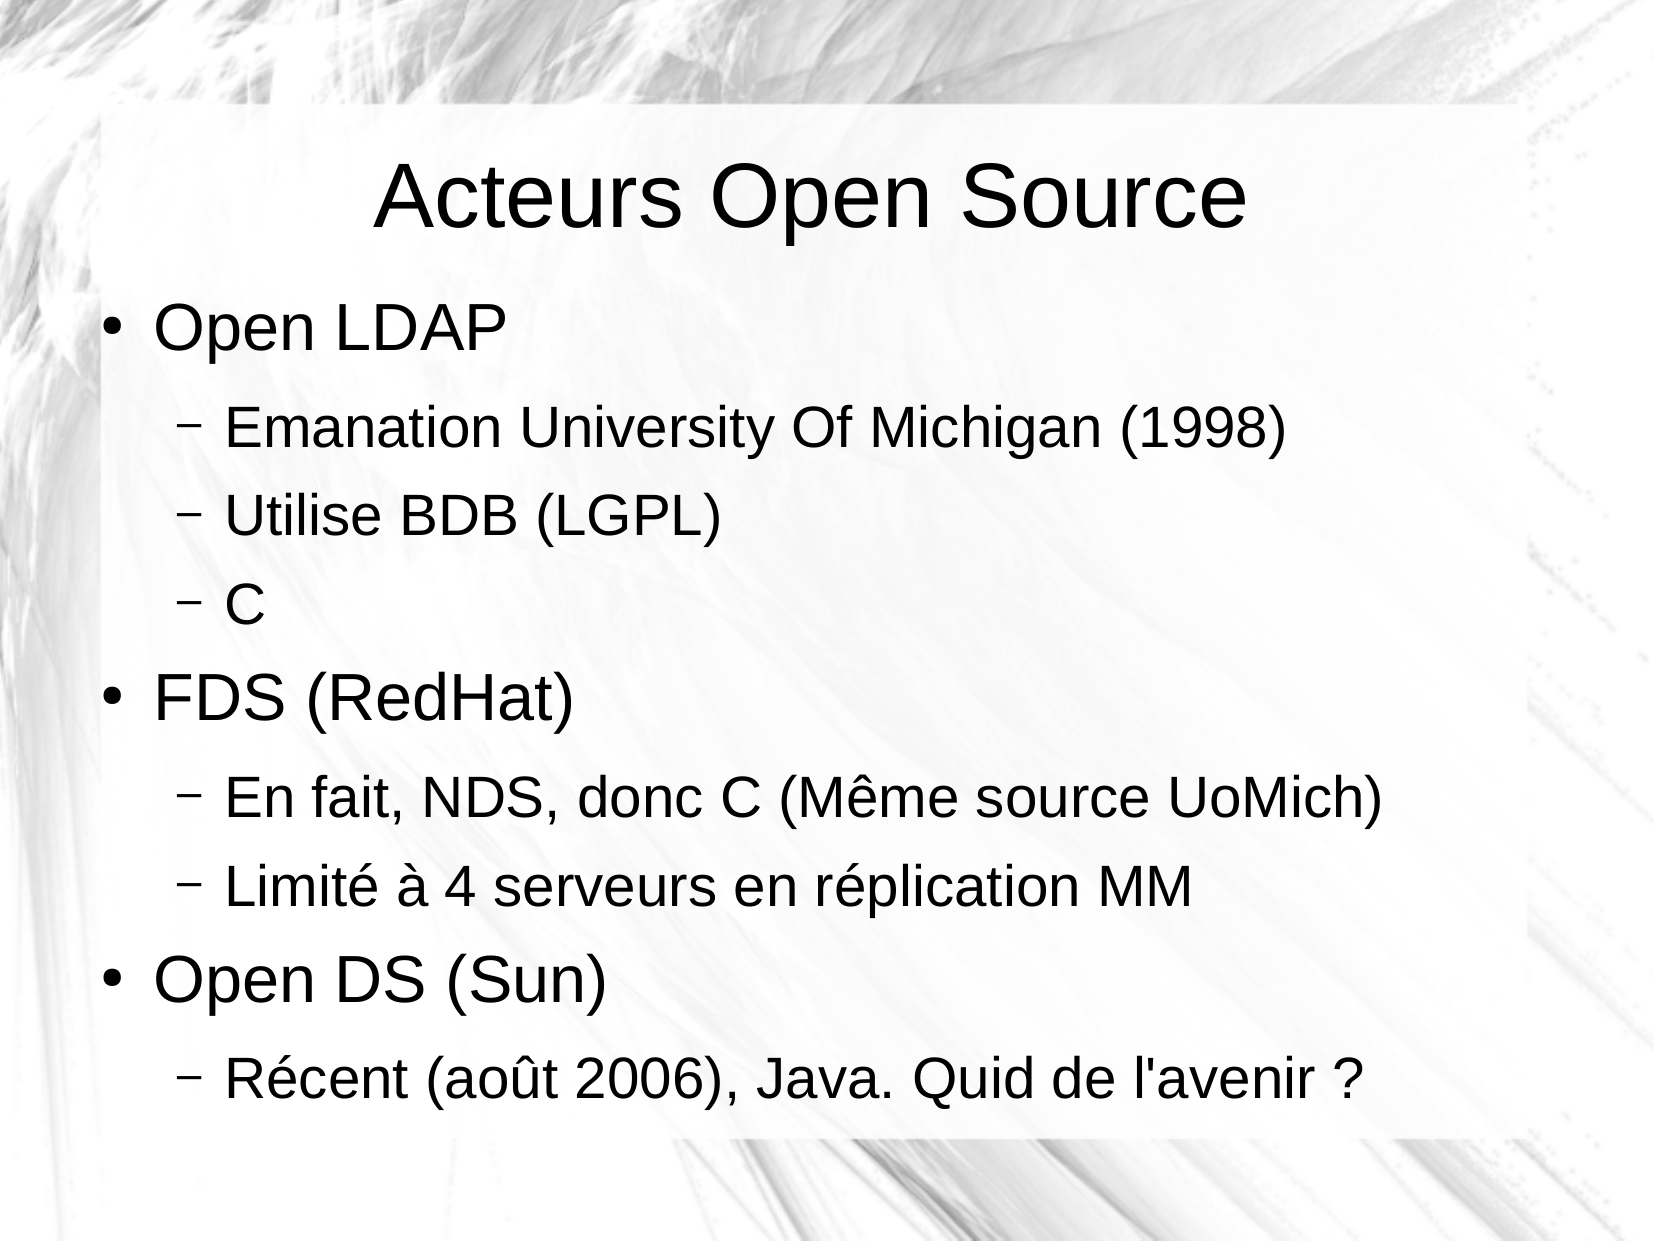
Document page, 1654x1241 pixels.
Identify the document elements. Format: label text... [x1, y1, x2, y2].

picture [0, 0, 1654, 1241]
title Acteurs Open Source [118, 112, 1506, 281]
list Open LDAP Emanation University Of Michigan (1998) Utilise BDB (LGPL) C FDS (RedHat) En fait, NDS, donc C (Même source UoMich) Limité à 4 serveurs en réplication MM Open DS (Sun) Récent (août 2006), Java. Quid de l'avenir ? [82, 290, 1571, 1111]
